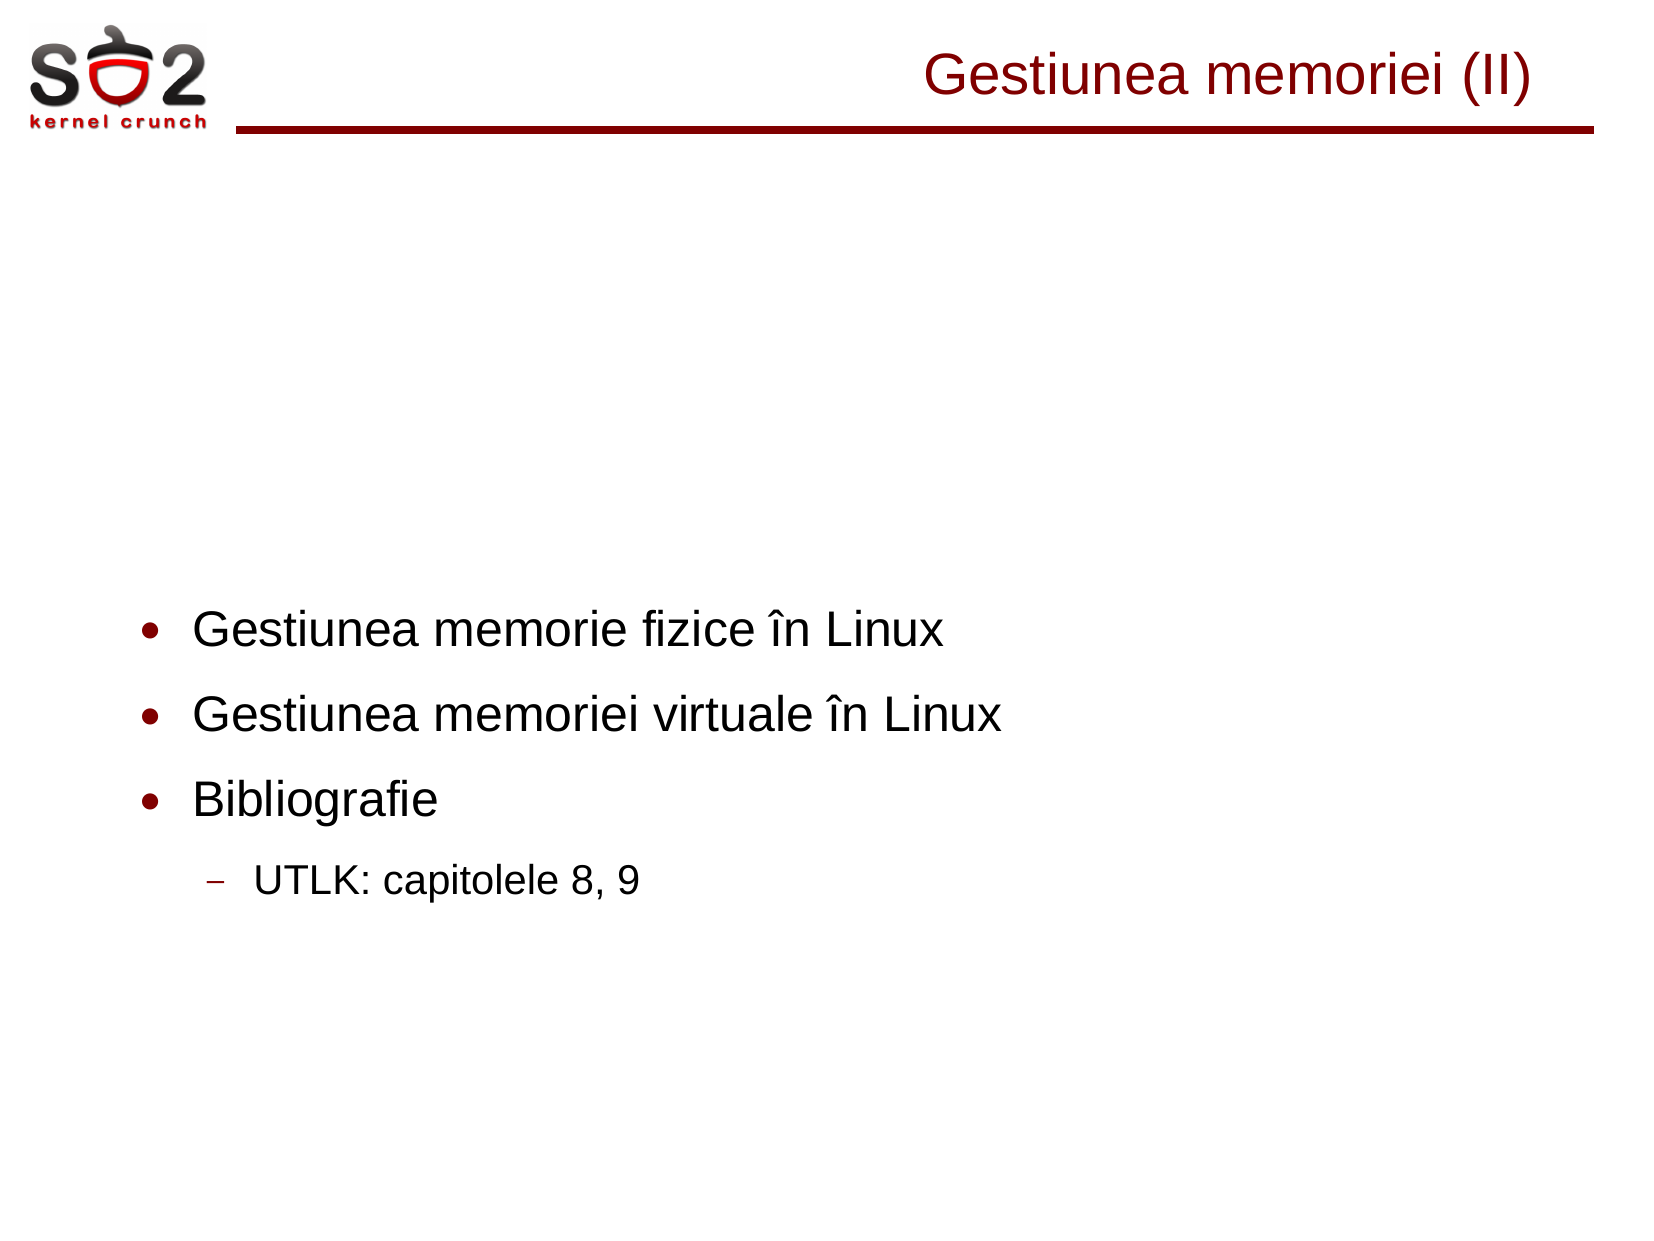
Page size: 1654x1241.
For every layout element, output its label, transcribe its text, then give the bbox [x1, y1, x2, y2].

list Gestiunea memorie fizice în Linux Gestiunea memoriei virtuale în Linux Bibliografie UTLK: capitolele 8, 9 [121, 307, 1534, 1197]
title Gestiunea memoriei (II) [121, 0, 1534, 148]
picture [29, 23, 121, 130]
